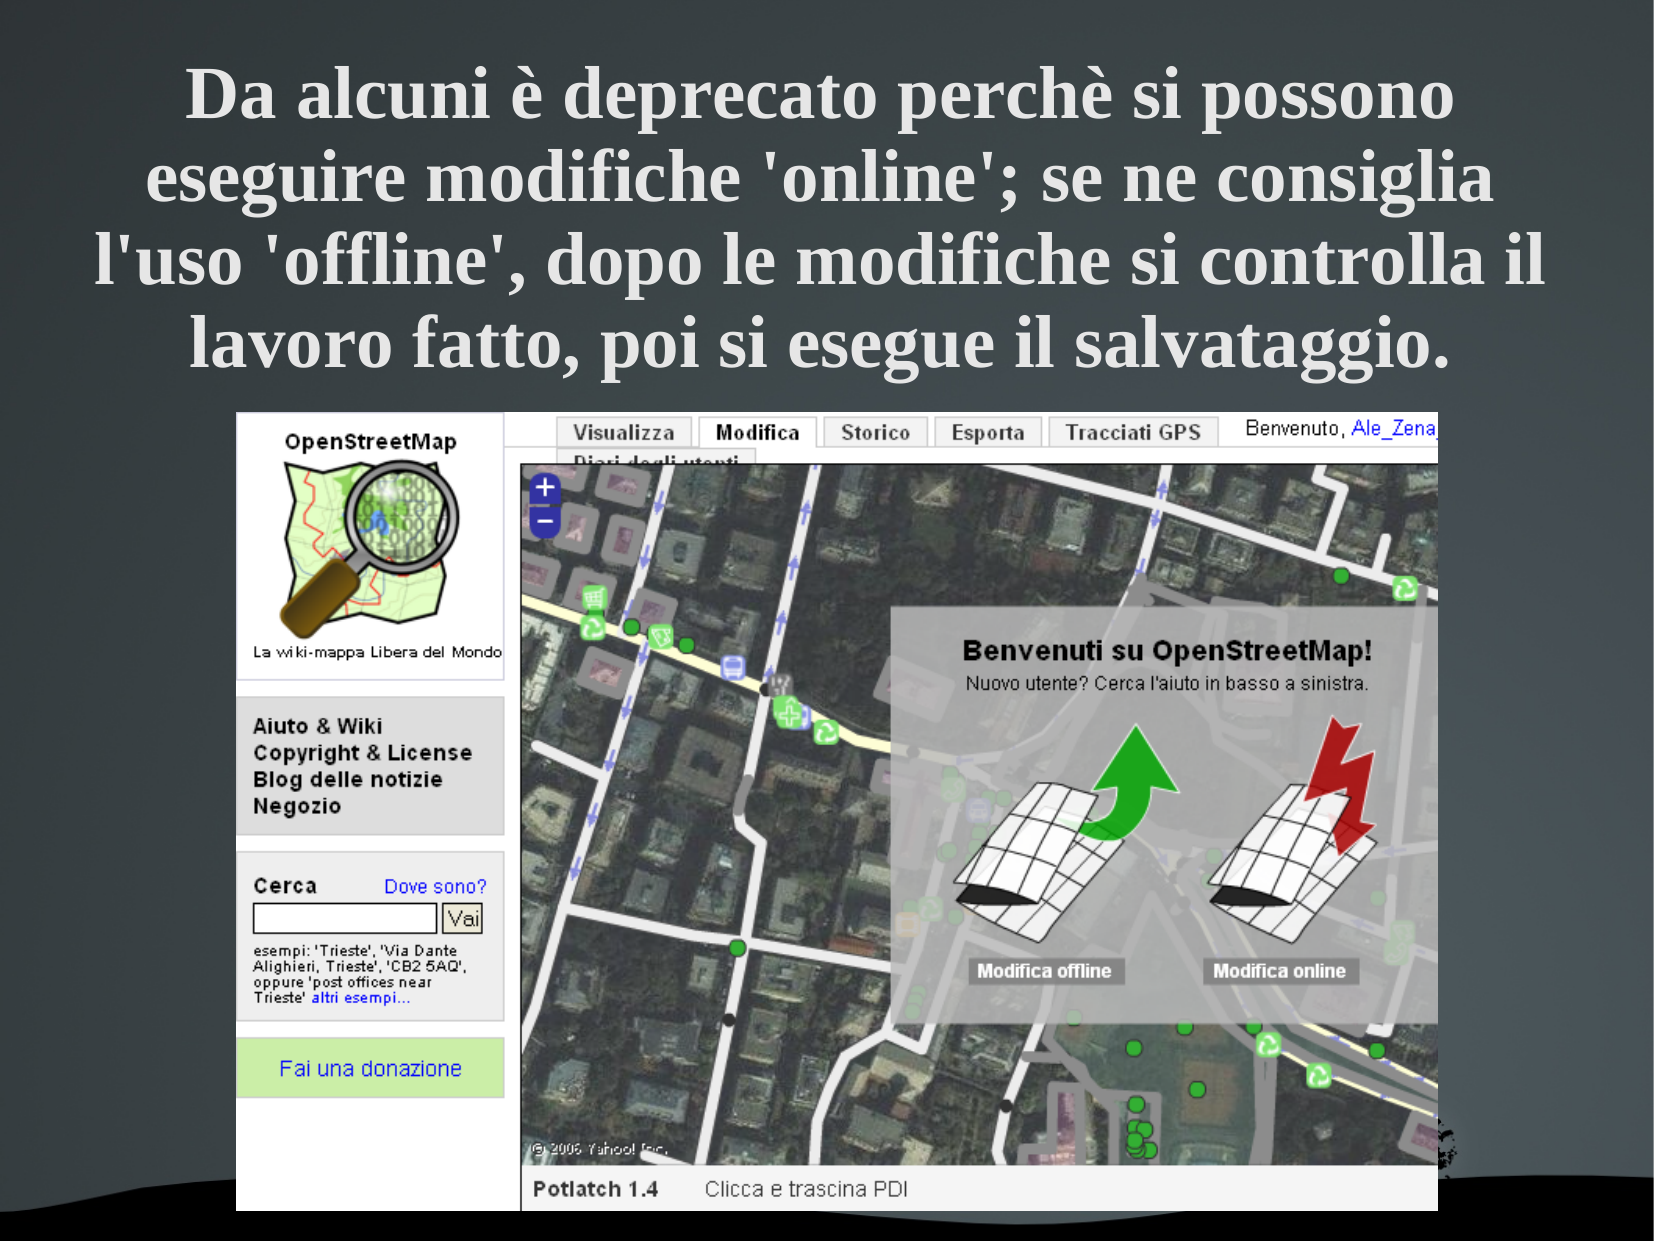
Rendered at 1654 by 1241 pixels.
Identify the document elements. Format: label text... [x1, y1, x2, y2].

picture [0, 0, 1654, 1241]
title Da alcuni è deprecato perchè si possono eseguire modifiche 'online'; se ne consiglia l'uso 'offline', dopo le modifiche si controlla il lavoro fatto, poi si esegue il salvataggio. [76, 51, 1565, 384]
